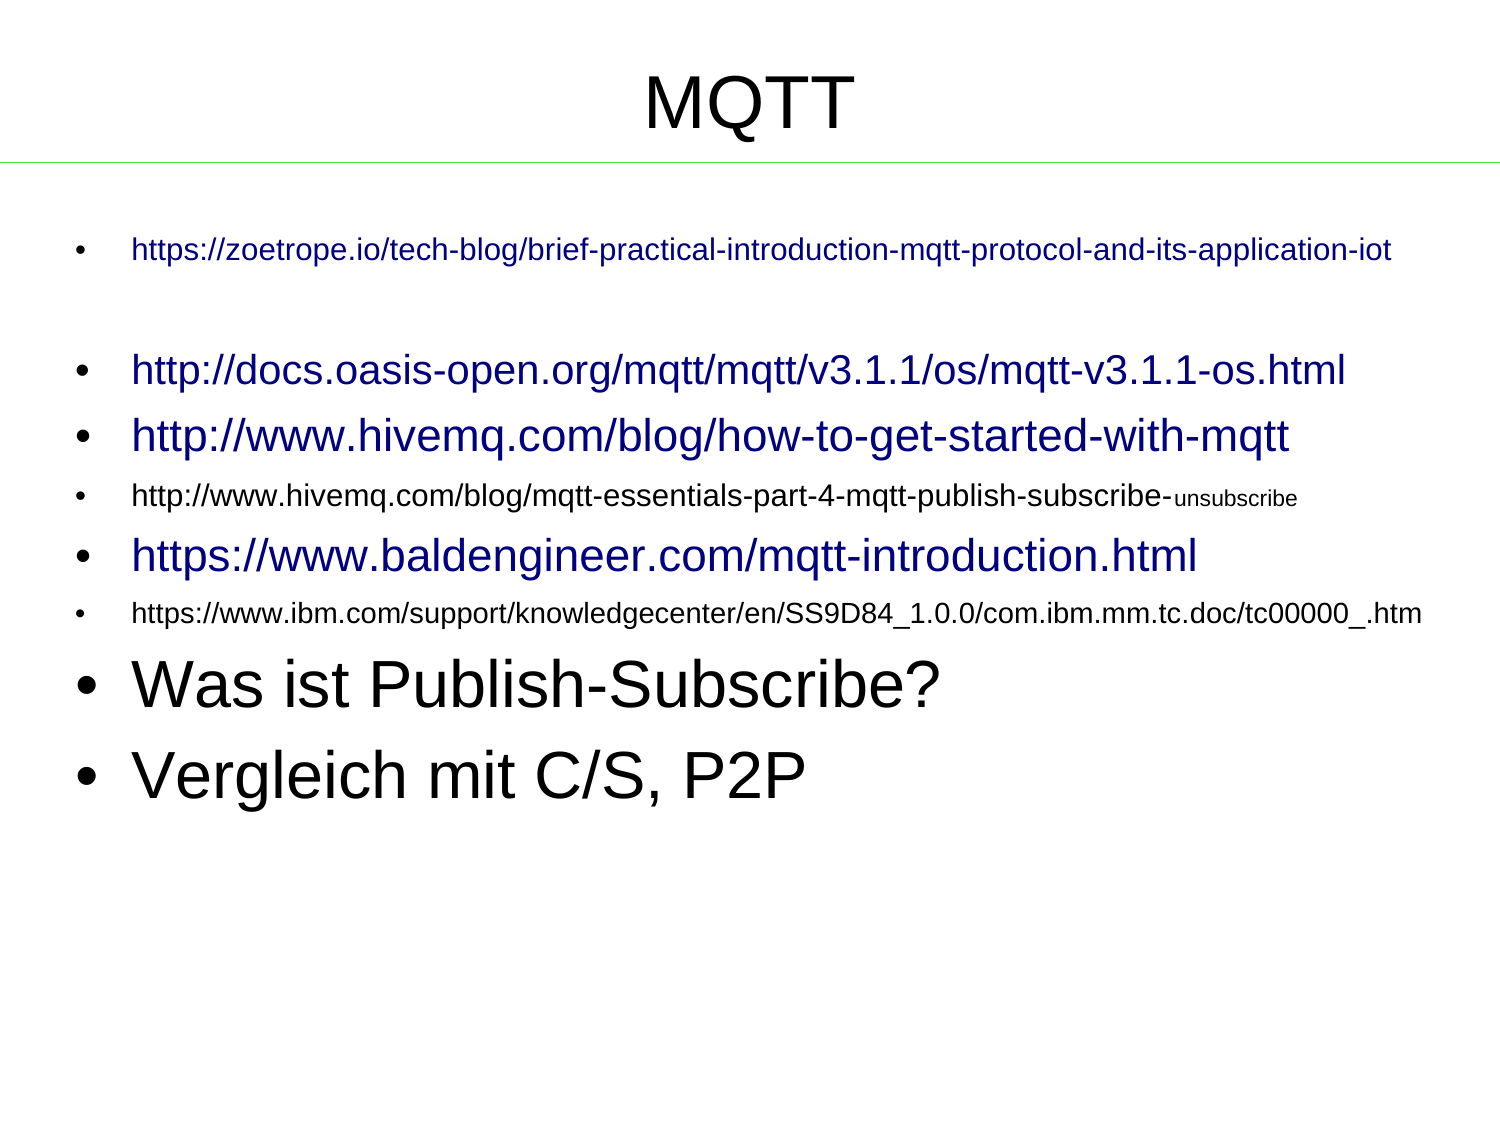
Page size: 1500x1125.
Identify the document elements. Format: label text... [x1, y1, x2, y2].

title MQTT [75, 49, 1426, 156]
list https://zoetrope.io/tech-blog/brief-practical-introduction-mqtt-protocol-and-its-application-iot http://docs.oasis-open.org/mqtt/mqtt/v3.1.1/os/mqtt-v3.1.1-os.html http://www.hivemq.com/blog/how-to-get-started-with-mqtt http://www.hivemq.com/blog/mqtt-essentials-part-4-mqtt-publish-subscribe-unsubscribe https://www.baldengineer.com/mqtt-introduction.html https://www.ibm.com/support/knowledgecenter/en/SS9D84_1.0.0/com.ibm.mm.tc.doc/tc00000_.htm Was ist Publish-Subscribe? Vergleich mit C/S, P2P [75, 232, 1426, 886]
